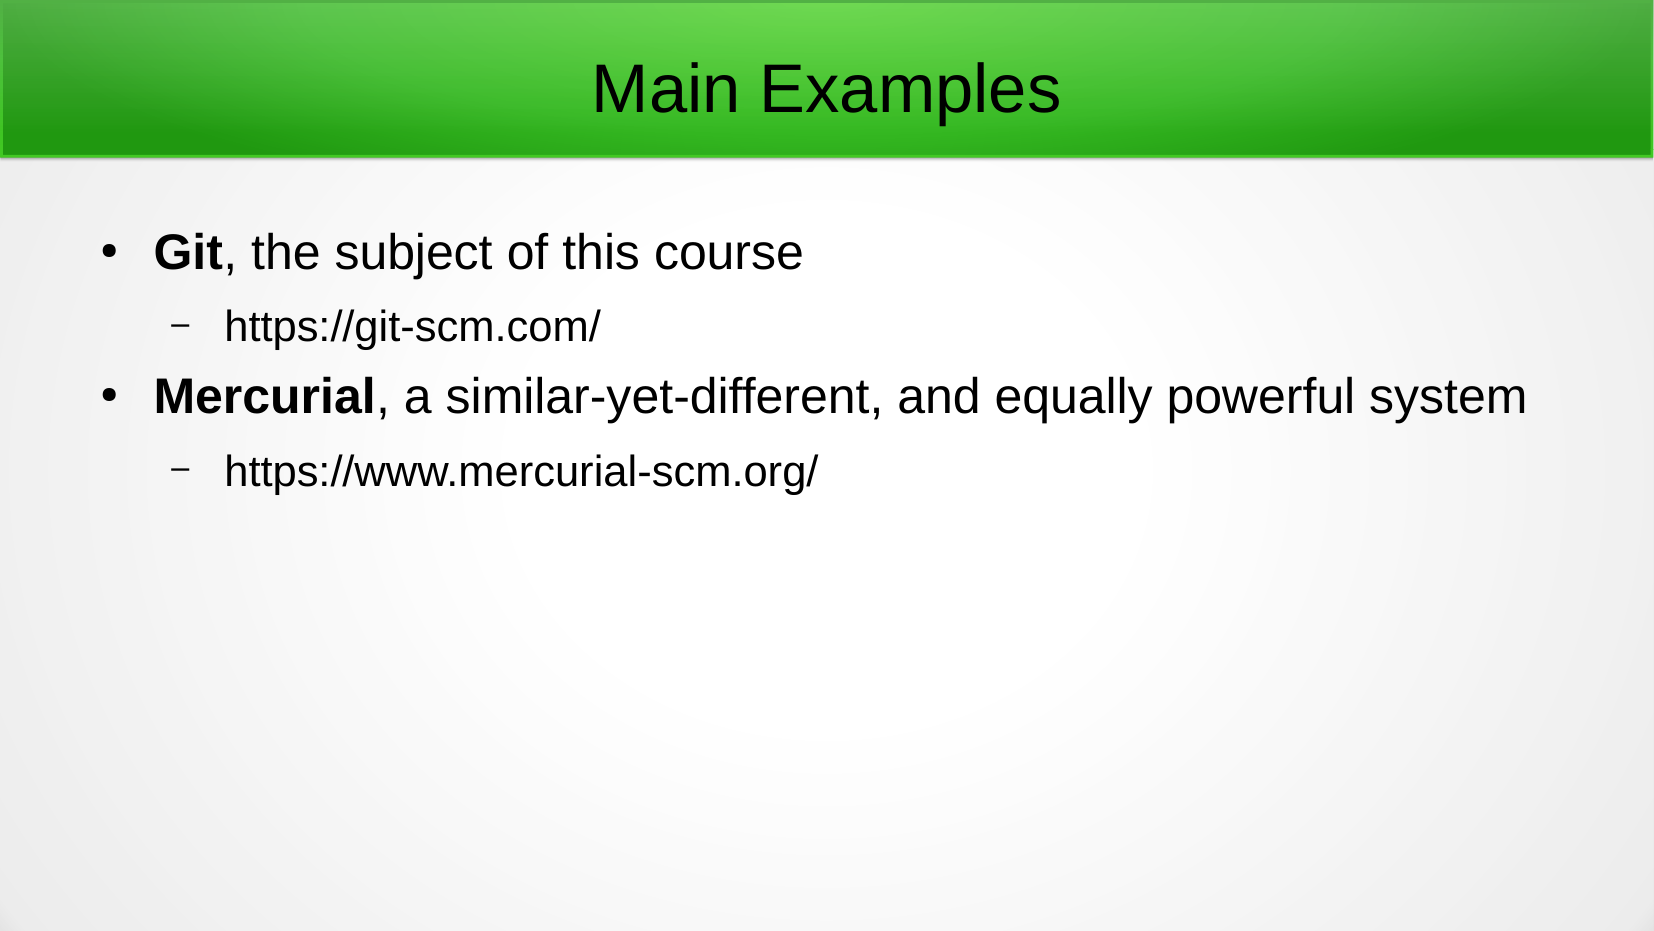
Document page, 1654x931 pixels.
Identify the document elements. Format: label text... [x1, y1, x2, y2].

list Git, the subject of this course https://git-scm.com/ Mercurial, a similar-yet-different, and equally powerful system https://www.mercurial-scm.org/ [82, 224, 1571, 764]
title Main Examples [82, 35, 1571, 142]
